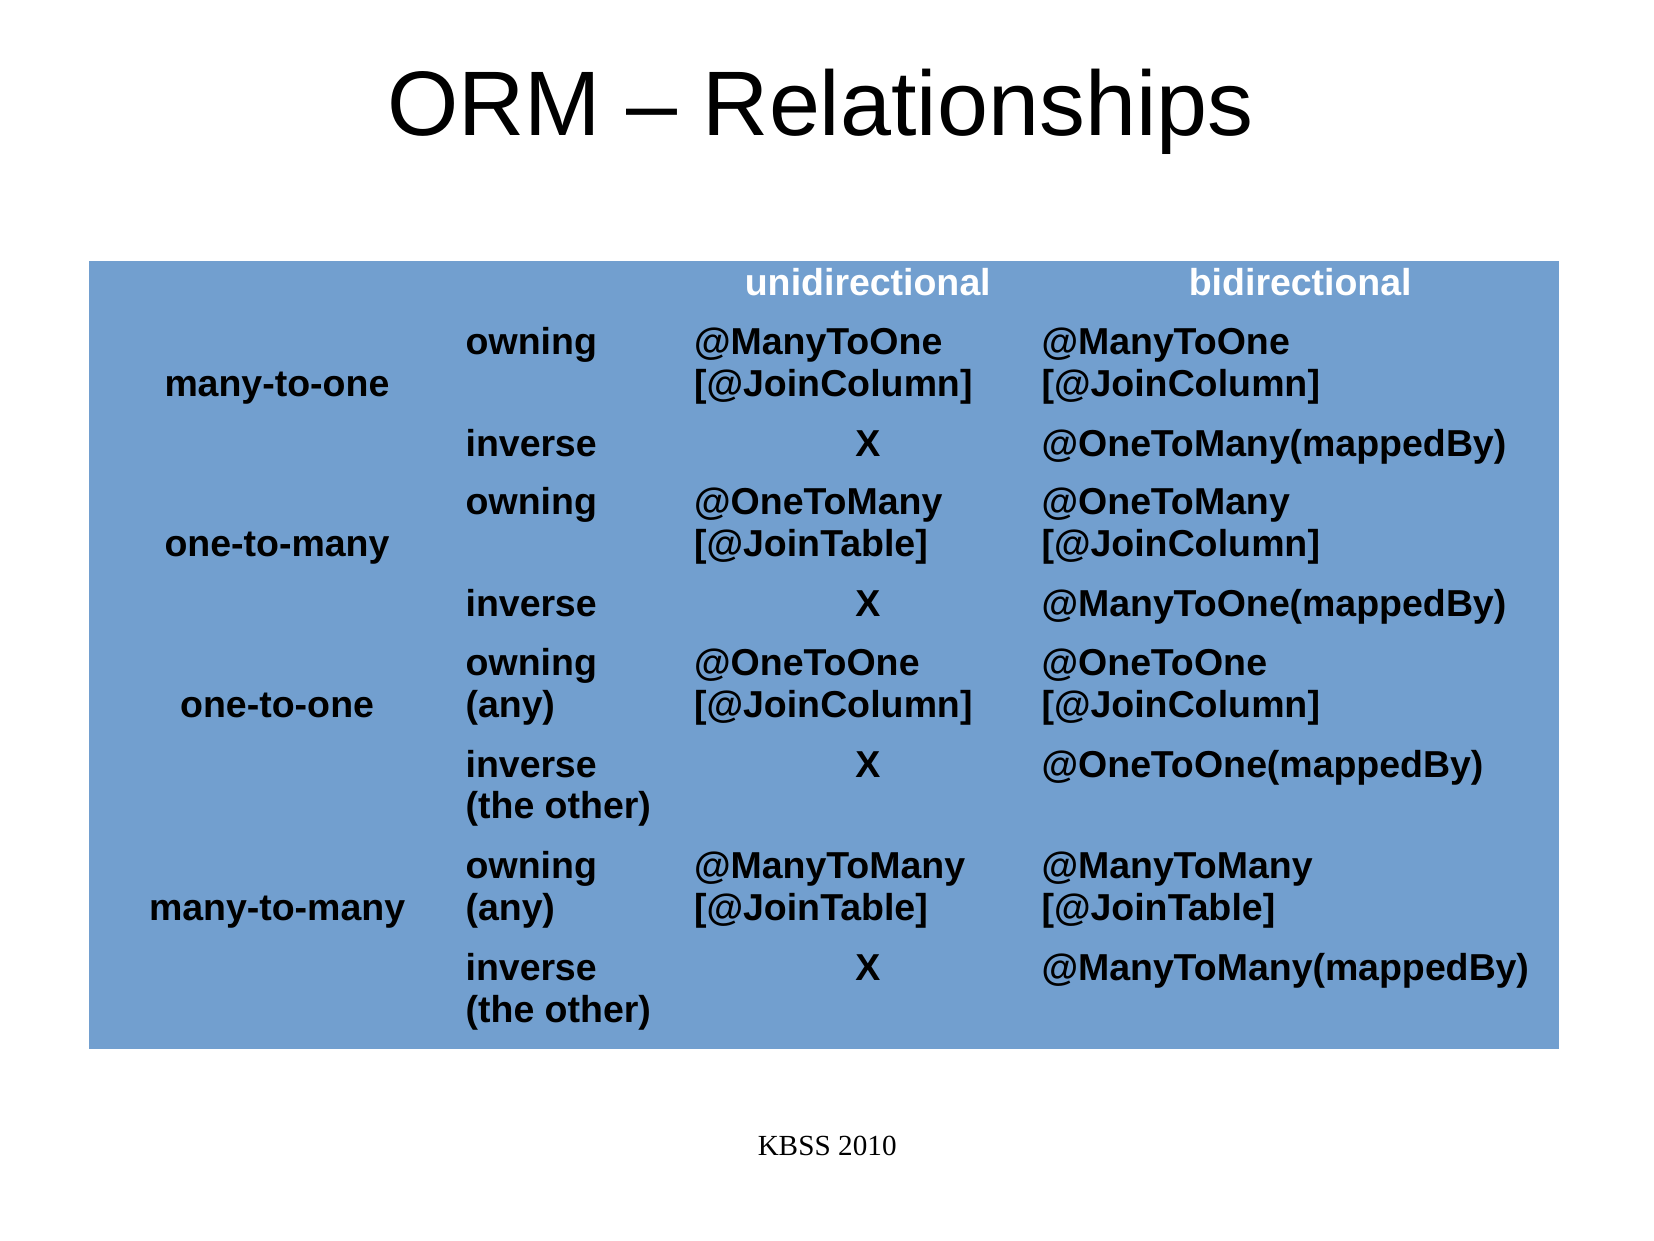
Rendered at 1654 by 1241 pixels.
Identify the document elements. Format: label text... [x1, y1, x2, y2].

table_cell @ManyToMany [@JoinTable] [1042, 845, 1559, 947]
table_cell X [694, 743, 1042, 845]
table_cell many-to-one [89, 320, 466, 481]
table_cell owning (any) [466, 641, 694, 743]
table_cell @OneToOne [@JoinColumn] [1042, 641, 1559, 743]
table_cell @OneToOne [@JoinColumn] [694, 641, 1042, 743]
table_cell one-to-many [89, 481, 466, 641]
table_cell owning (any) [466, 845, 694, 947]
table_cell @OneToMany [@JoinTable] [694, 481, 1042, 582]
table_cell @OneToOne(mappedBy) [1042, 743, 1559, 845]
table_cell @ManyToOne [@JoinColumn] [694, 320, 1042, 422]
table_header bidirectional [1042, 261, 1559, 320]
table_header unidirectional [694, 261, 1042, 320]
title ORM – Relationships [76, 0, 1565, 208]
table_cell inverse [466, 422, 694, 481]
table_header [89, 261, 466, 320]
table_cell X [694, 422, 1042, 481]
table_cell X [694, 947, 1042, 1049]
table_cell inverse (the other) [466, 743, 694, 845]
table_cell inverse (the other) [466, 947, 694, 1049]
table_cell owning [472, 497, 481, 511]
table_cell many-to-many [89, 845, 466, 1049]
table_cell @ManyToMany(mappedBy) [1042, 947, 1559, 1049]
table_cell X [694, 582, 1042, 641]
table_cell @OneToMany(mappedBy) [1042, 422, 1559, 481]
table_header [466, 261, 694, 320]
table_cell owning [466, 481, 694, 582]
table_cell owning [472, 337, 481, 351]
table_cell owning [466, 320, 694, 422]
table_cell inverse [466, 582, 694, 641]
table_cell @ManyToOne(mappedBy) [1042, 582, 1559, 641]
table_cell @ManyToOne [@JoinColumn] [1042, 320, 1559, 422]
table_cell one-to-one [89, 641, 466, 845]
table_cell @ManyToMany [@JoinTable] [694, 845, 1042, 947]
table_cell @OneToMany [@JoinColumn] [1042, 481, 1559, 582]
